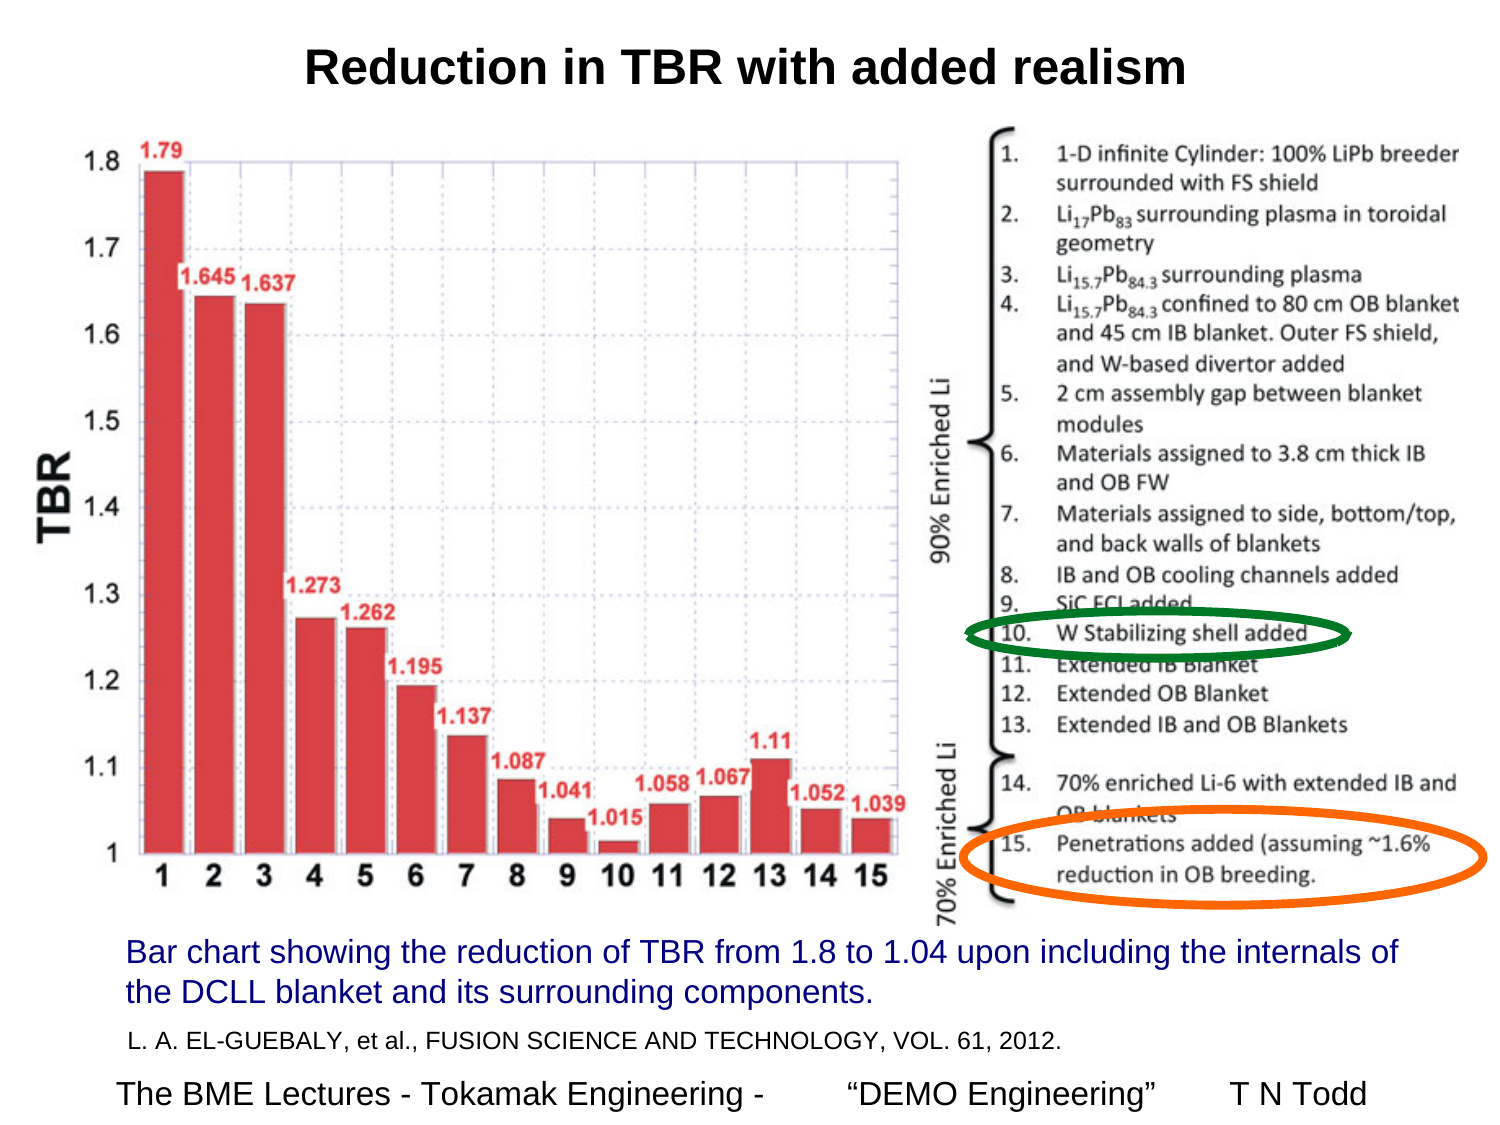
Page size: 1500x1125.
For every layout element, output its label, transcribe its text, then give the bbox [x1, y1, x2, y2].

picture [968, 814, 1459, 900]
text_box Reduction in TBR with added realism [289, 0, 1377, 125]
text_box L. A. EL-GUEBALY, et al., FUSION SCIENCE AND TECHNOLOGY, VOL. 61, 2012. [112, 1017, 1087, 1063]
text_box Bar chart showing the reduction of TBR from 1.8 to 1.04 upon including the internals of the DCLL blanket and its surrounding components. [110, 922, 1417, 1018]
picture [35, 125, 1459, 926]
